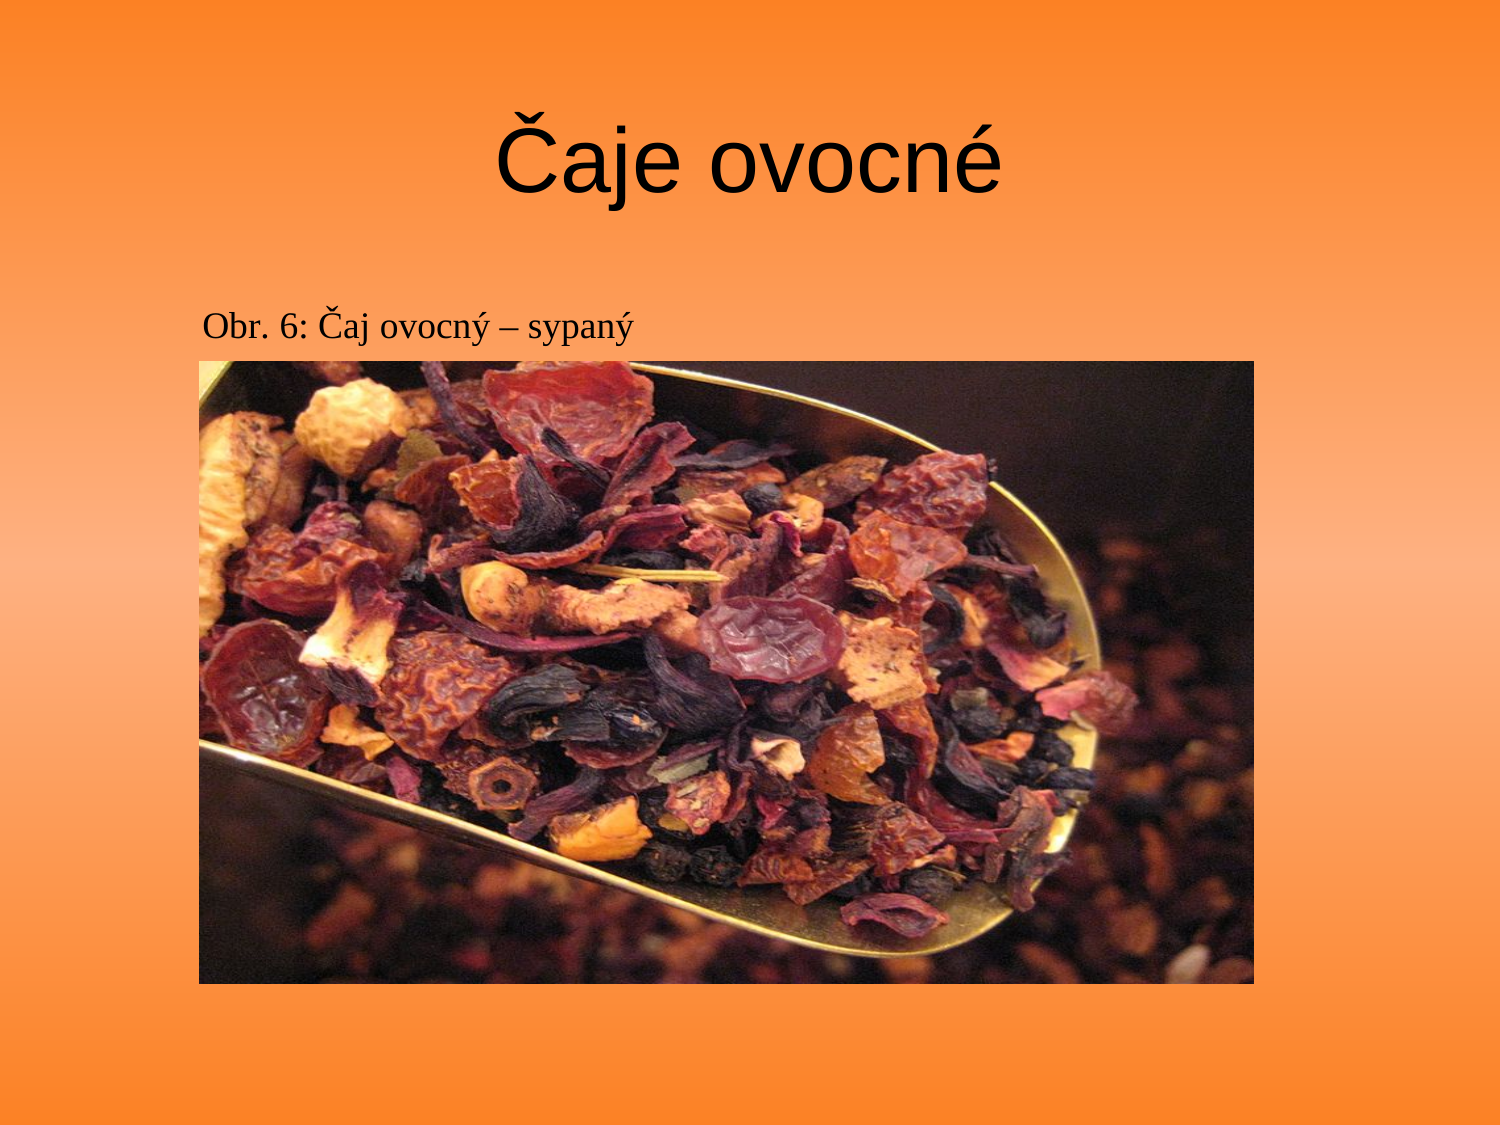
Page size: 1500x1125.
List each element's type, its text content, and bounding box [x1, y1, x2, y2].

text_box Obr. 6: Čaj ovocný – sypaný [187, 292, 762, 354]
title Čaje ovocné [112, 90, 1388, 222]
text_box [199, 361, 1254, 984]
